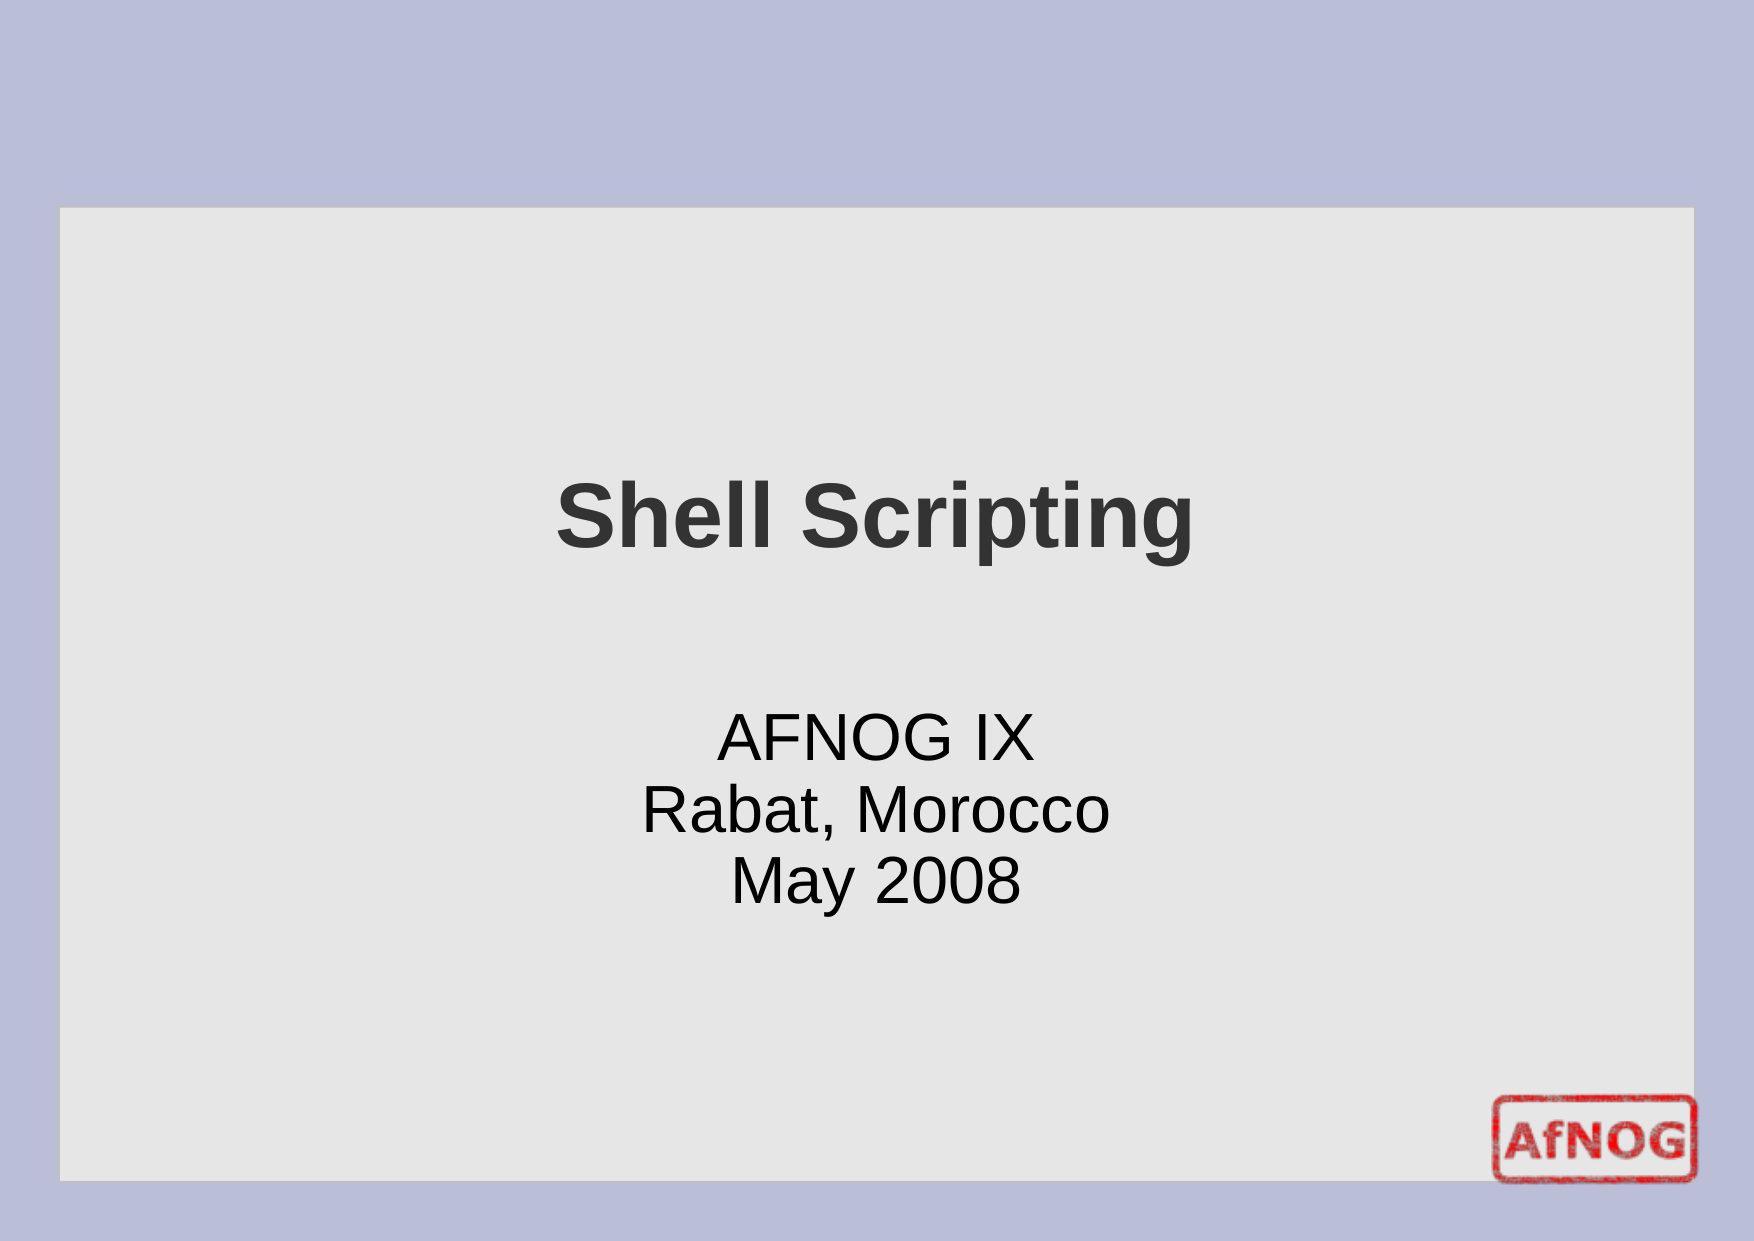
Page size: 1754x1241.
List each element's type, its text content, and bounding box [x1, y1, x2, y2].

text_box AFNOG IX Rabat, Morocco May 2008 [262, 703, 1491, 1021]
title Shell Scripting [131, 385, 1623, 652]
picture [1490, 1092, 1701, 1188]
